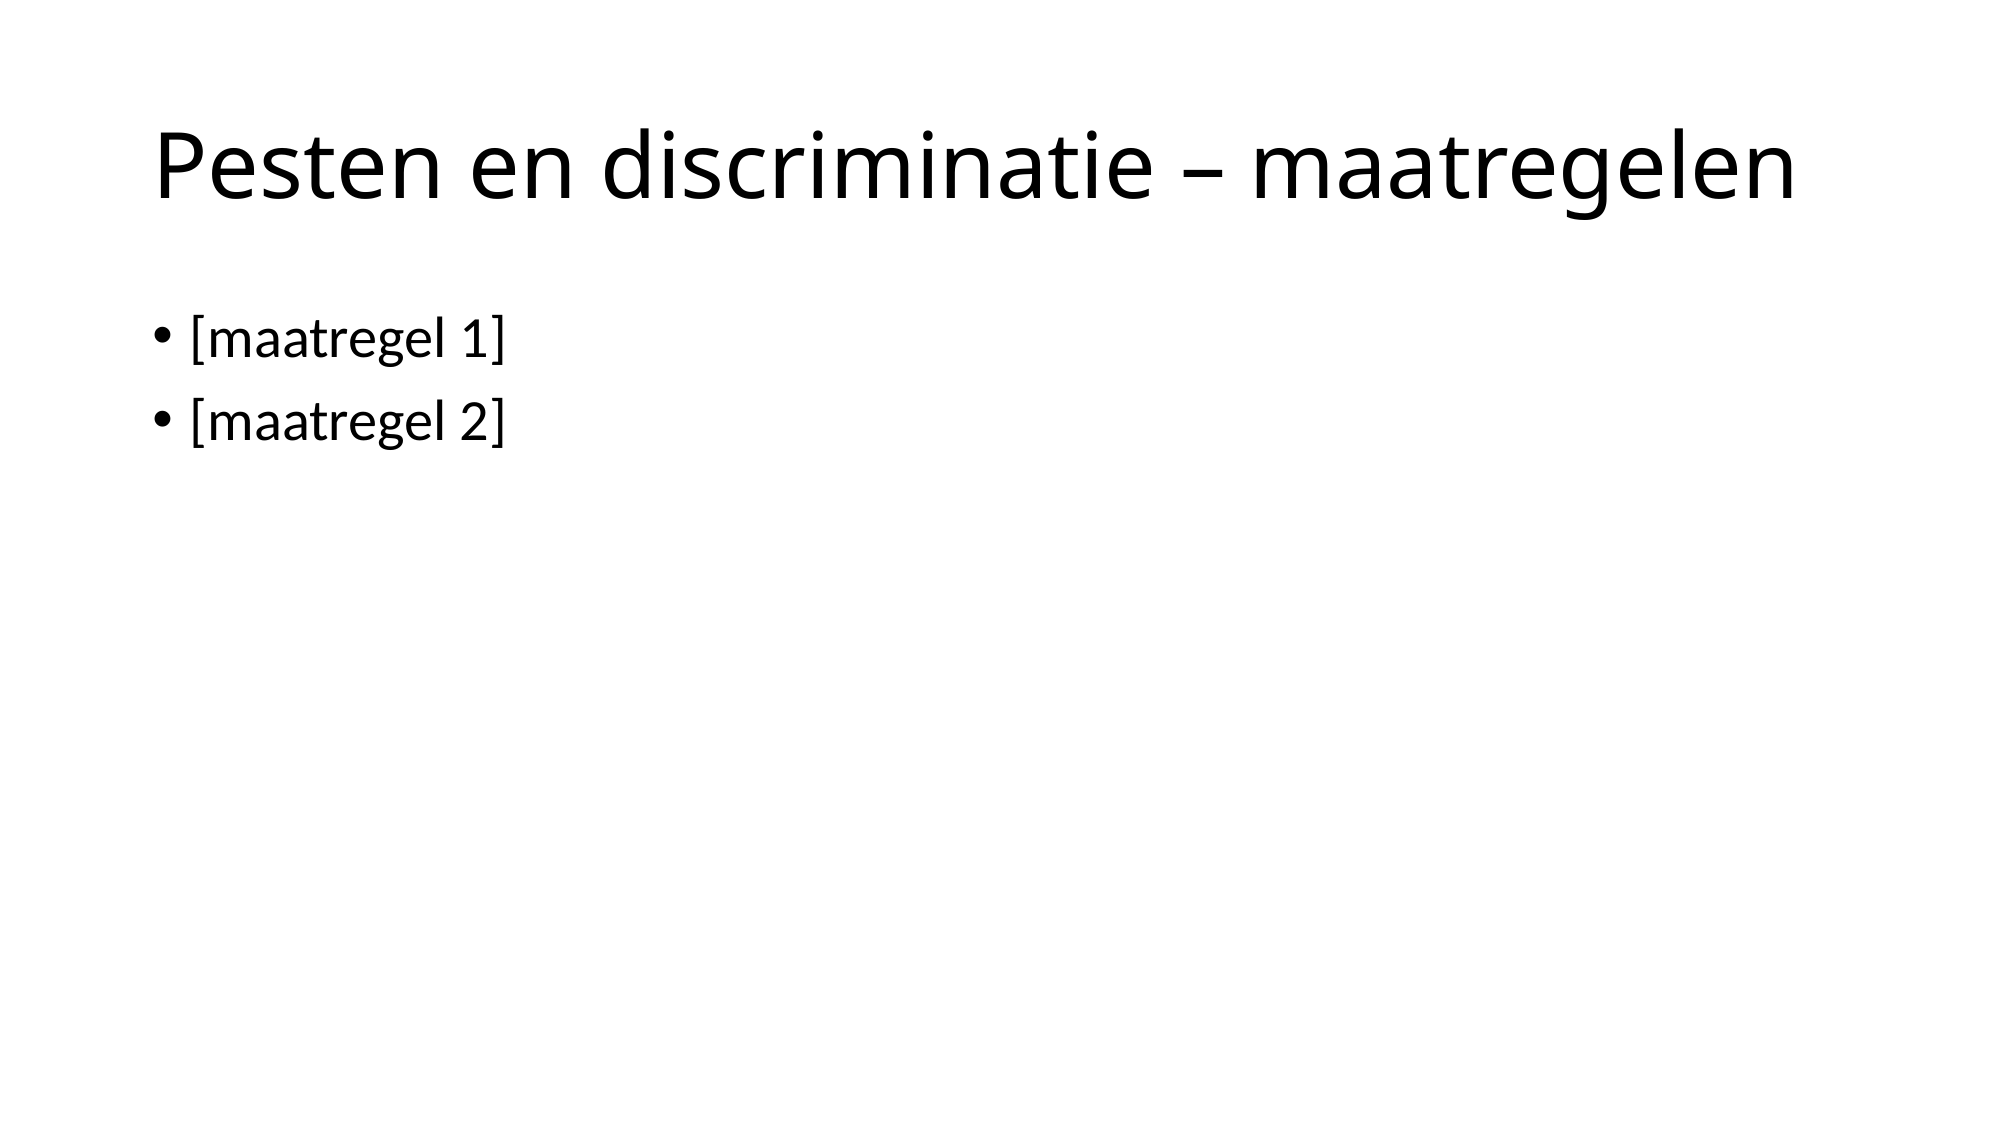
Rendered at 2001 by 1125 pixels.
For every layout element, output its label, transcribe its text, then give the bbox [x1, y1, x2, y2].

title Pesten en discriminatie – maatregelen [137, 59, 1863, 278]
list [maatregel 1] [maatregel 2] [137, 299, 1863, 1014]
